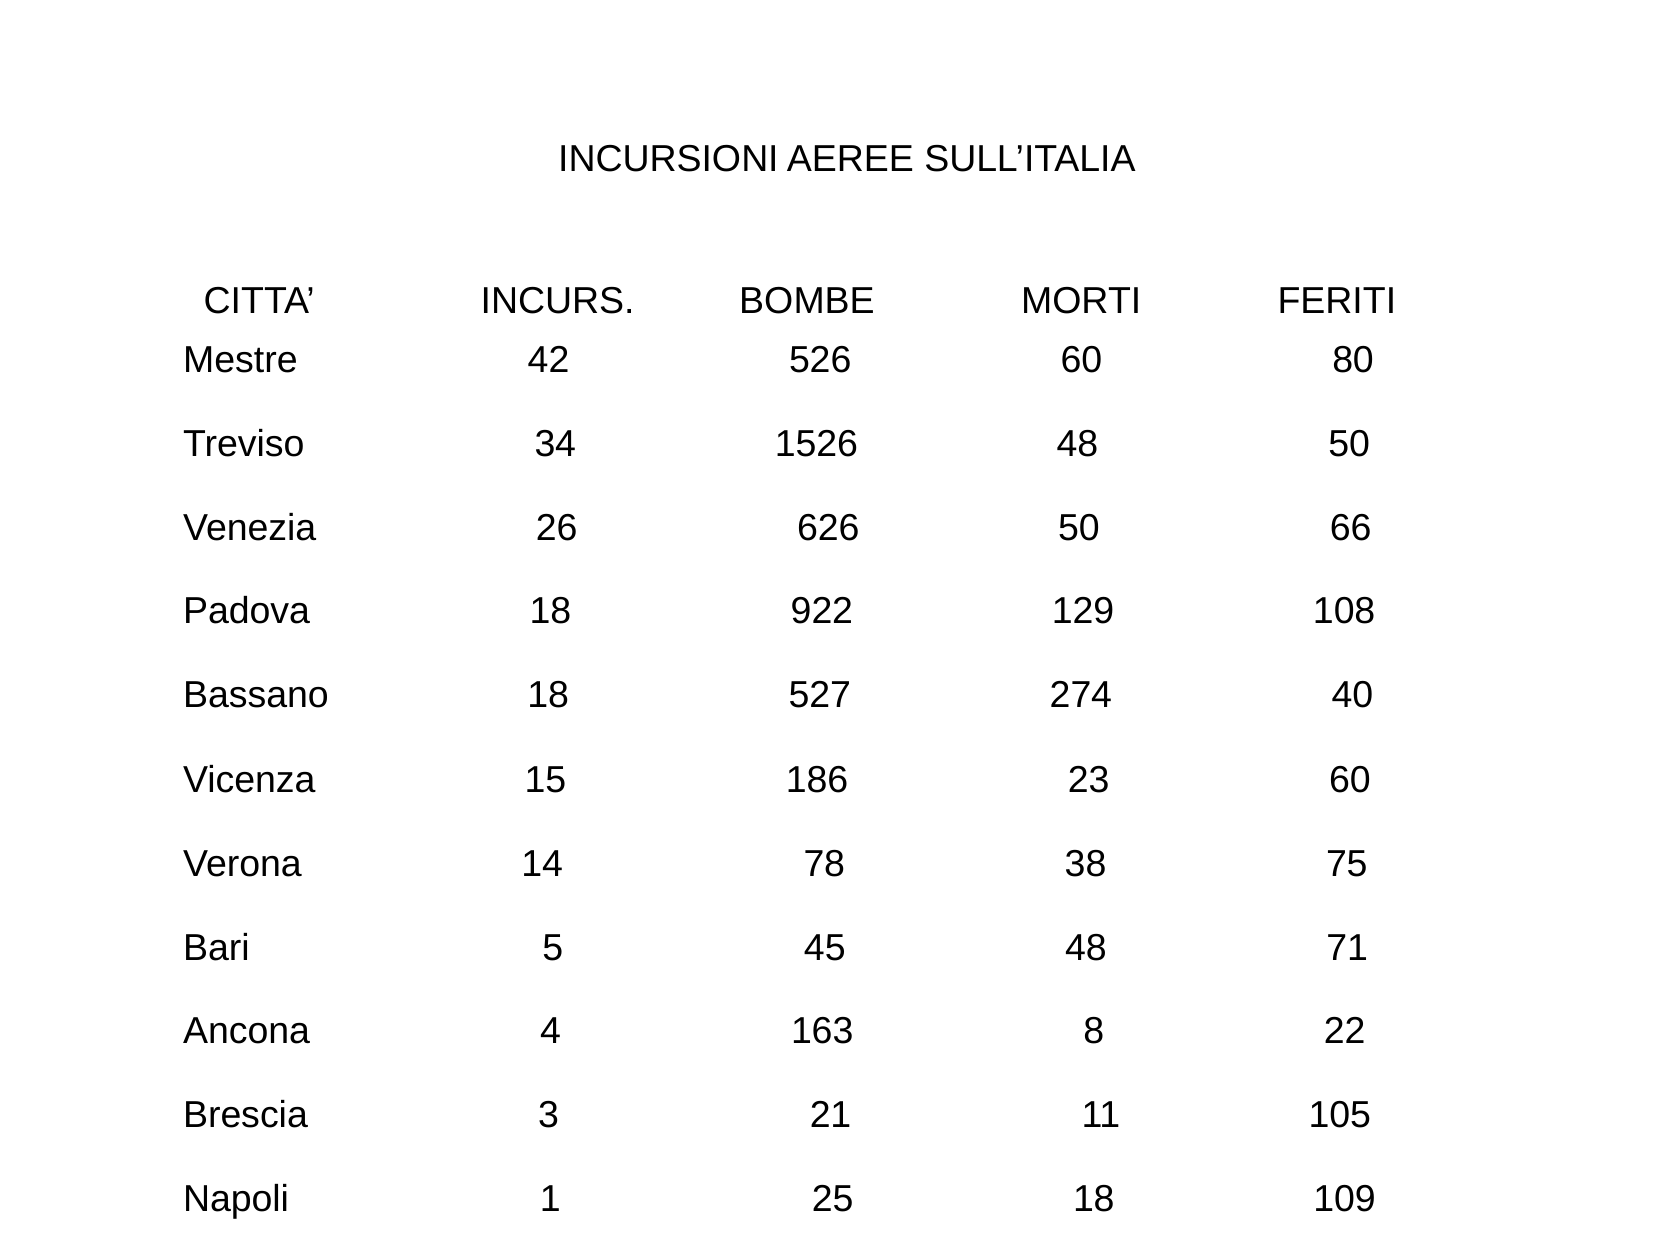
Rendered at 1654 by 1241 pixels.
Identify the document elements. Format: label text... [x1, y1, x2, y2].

text_box Mestre 42 526 60 80 Treviso 34 1526 48 50 Venezia 26 626 50 66 Padova 18 922 129 108 Bassano 18 527 274 40 Vicenza 15 186 23 60 Verona 14 78 38 75 Bari 5 45 48 71 Ancona 4 163 8 22 Brescia 3 21 11 105 Napoli 1 25 18 109 [168, 330, 1394, 1229]
text_box CITTA’ INCURS. BOMBE MORTI FERITI [188, 271, 1415, 329]
text_box INCURSIONI AEREE SULL’ITALIA [543, 129, 1435, 187]
